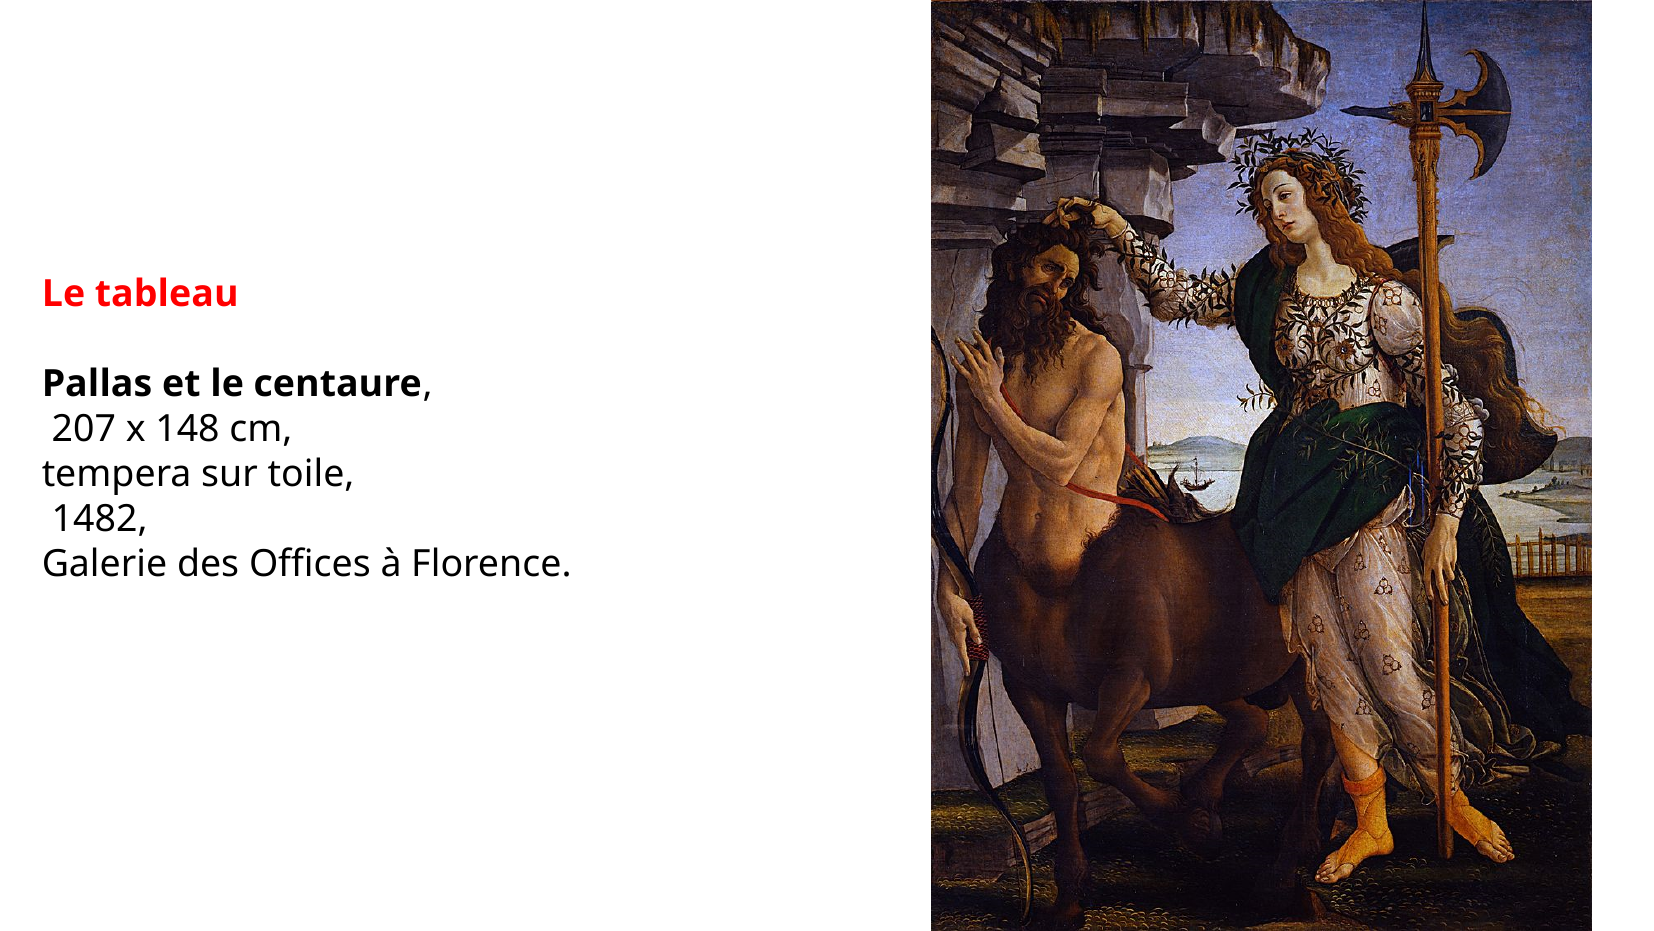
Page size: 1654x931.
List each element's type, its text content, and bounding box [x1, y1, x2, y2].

text_box Le tableau Pallas et le centaure, 207 x 148 cm, tempera sur toile, 1482, Galerie des Offices à Florence. [26, 261, 810, 641]
picture [931, 0, 1592, 931]
